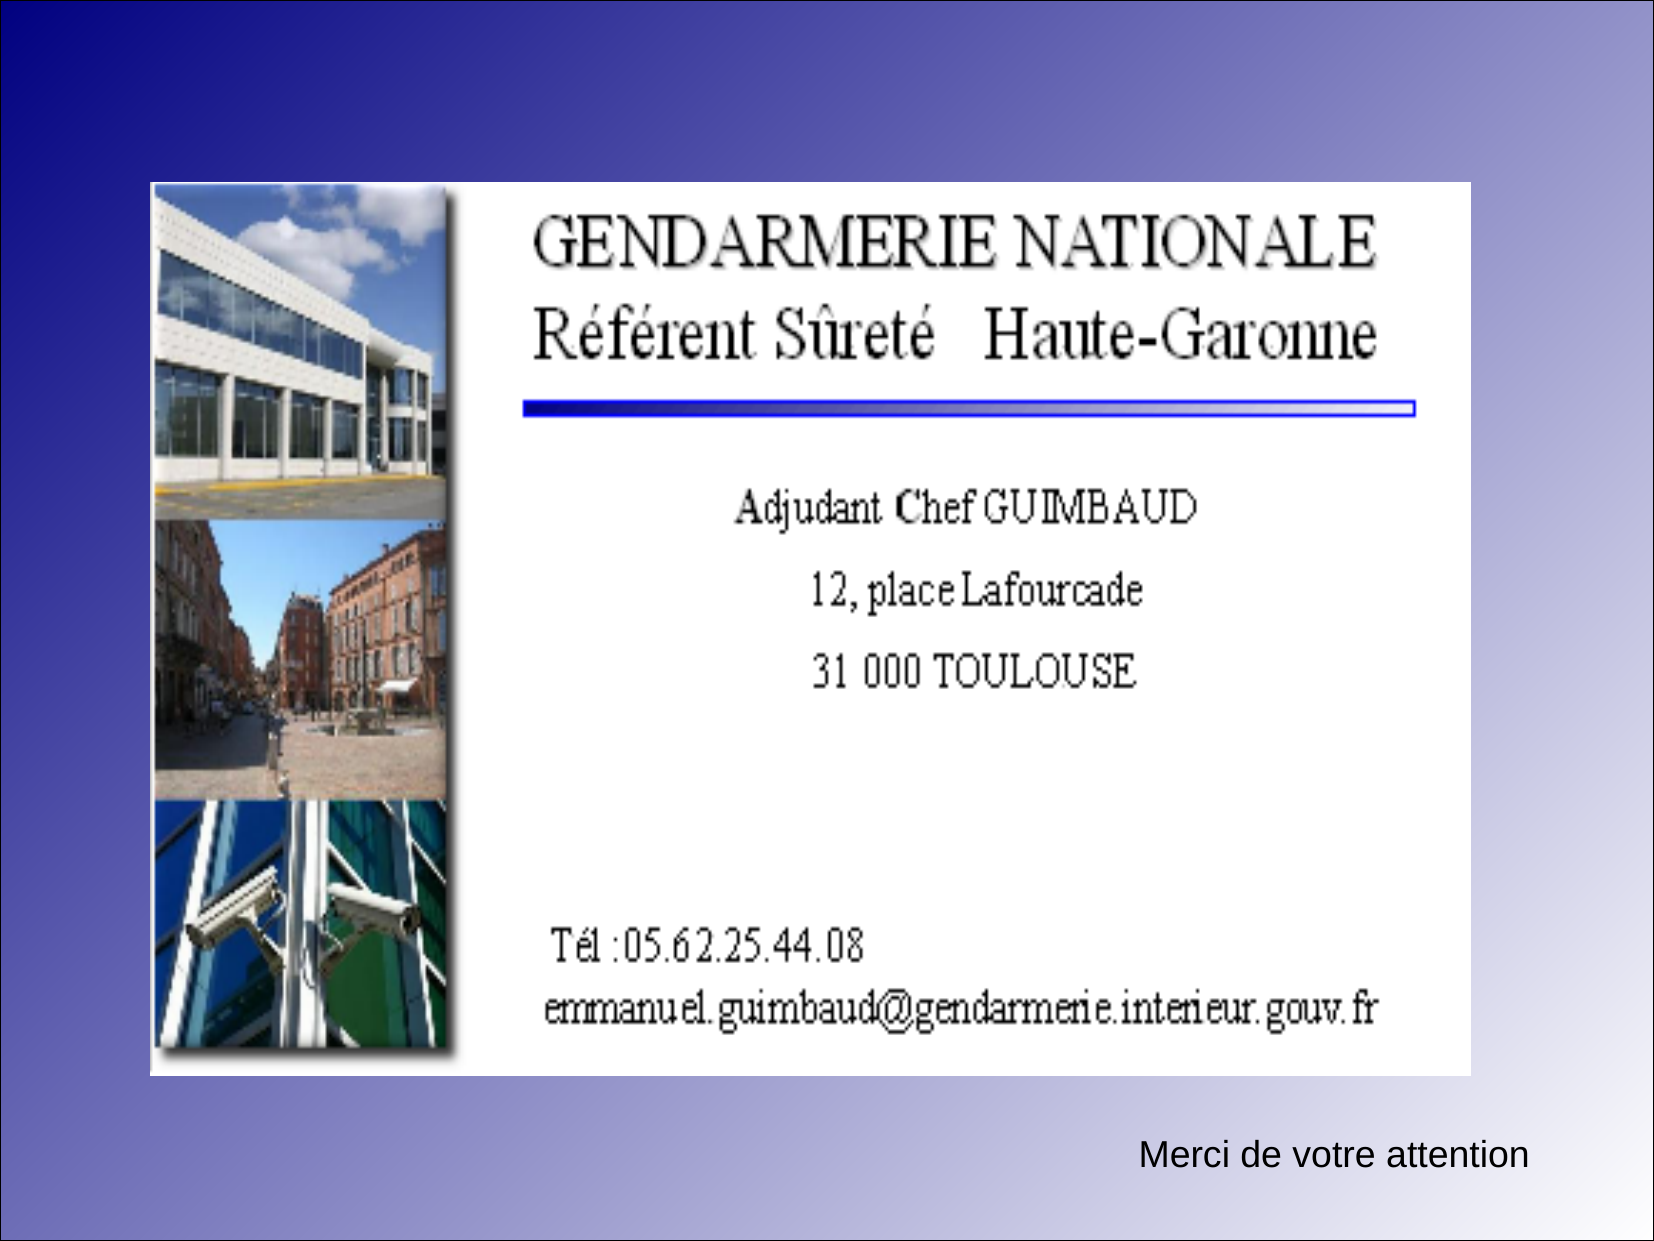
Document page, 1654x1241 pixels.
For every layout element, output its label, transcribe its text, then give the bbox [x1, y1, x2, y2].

text_box Merci de votre attention [1123, 1125, 1611, 1183]
picture [150, 182, 1471, 1076]
text_box [0, 0, 1654, 1241]
